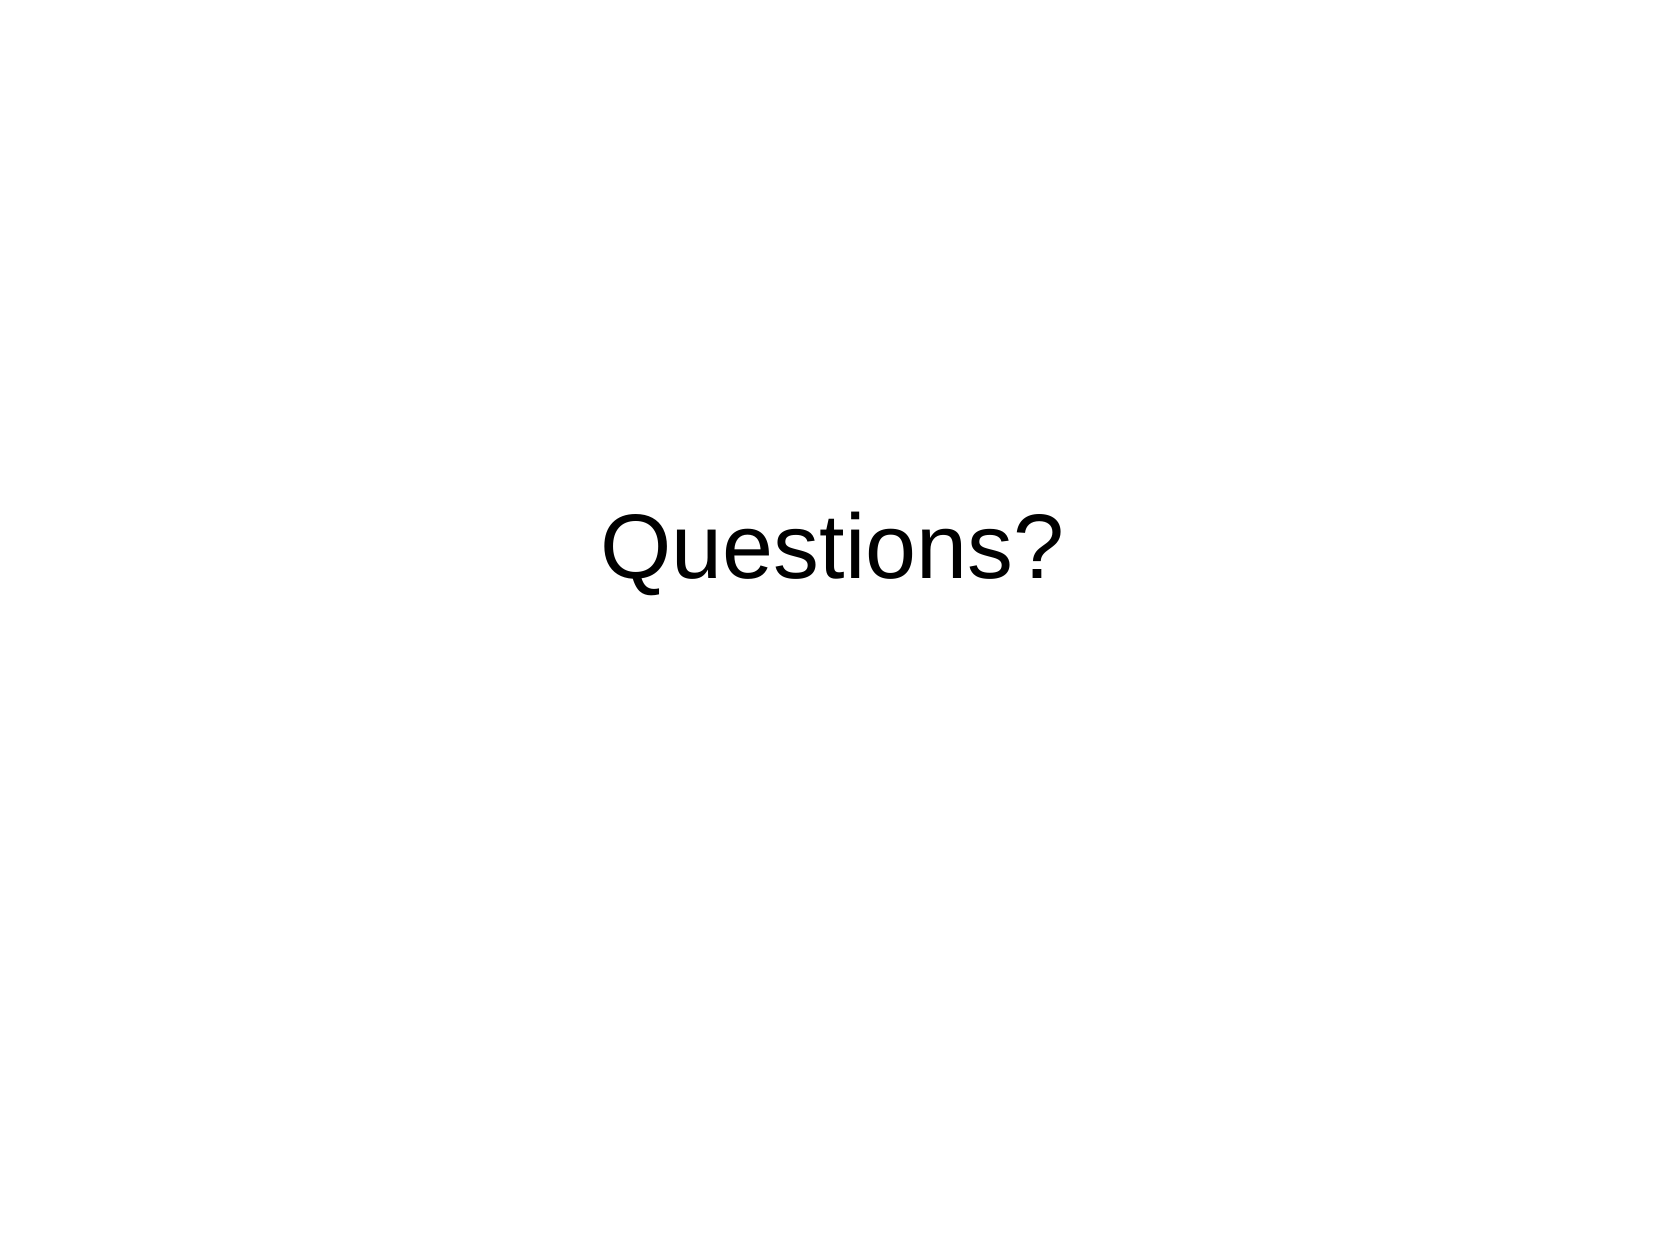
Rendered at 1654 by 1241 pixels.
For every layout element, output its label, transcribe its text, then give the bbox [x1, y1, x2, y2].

title Questions? [88, 442, 1577, 650]
